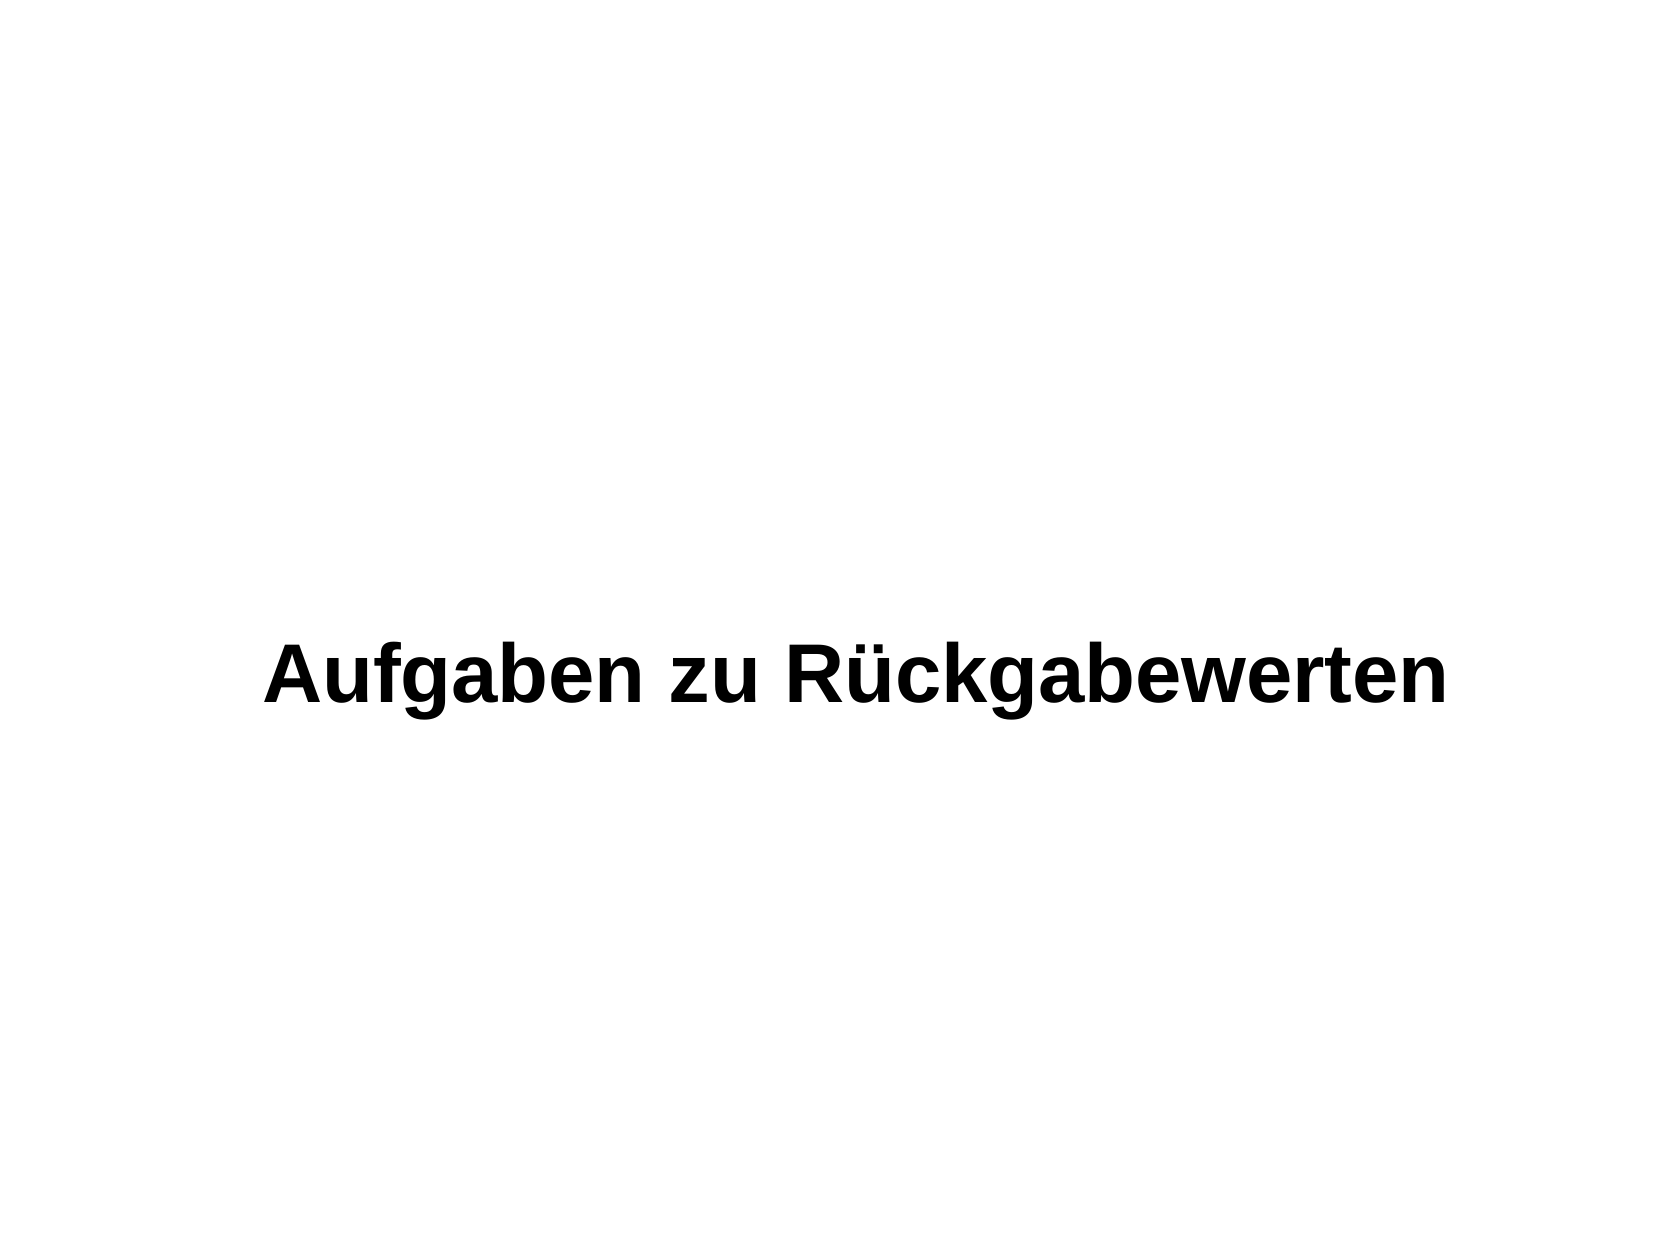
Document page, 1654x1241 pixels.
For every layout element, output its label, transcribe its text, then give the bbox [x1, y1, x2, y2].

text_box Aufgaben zu Rückgabewerten [206, 620, 1506, 728]
